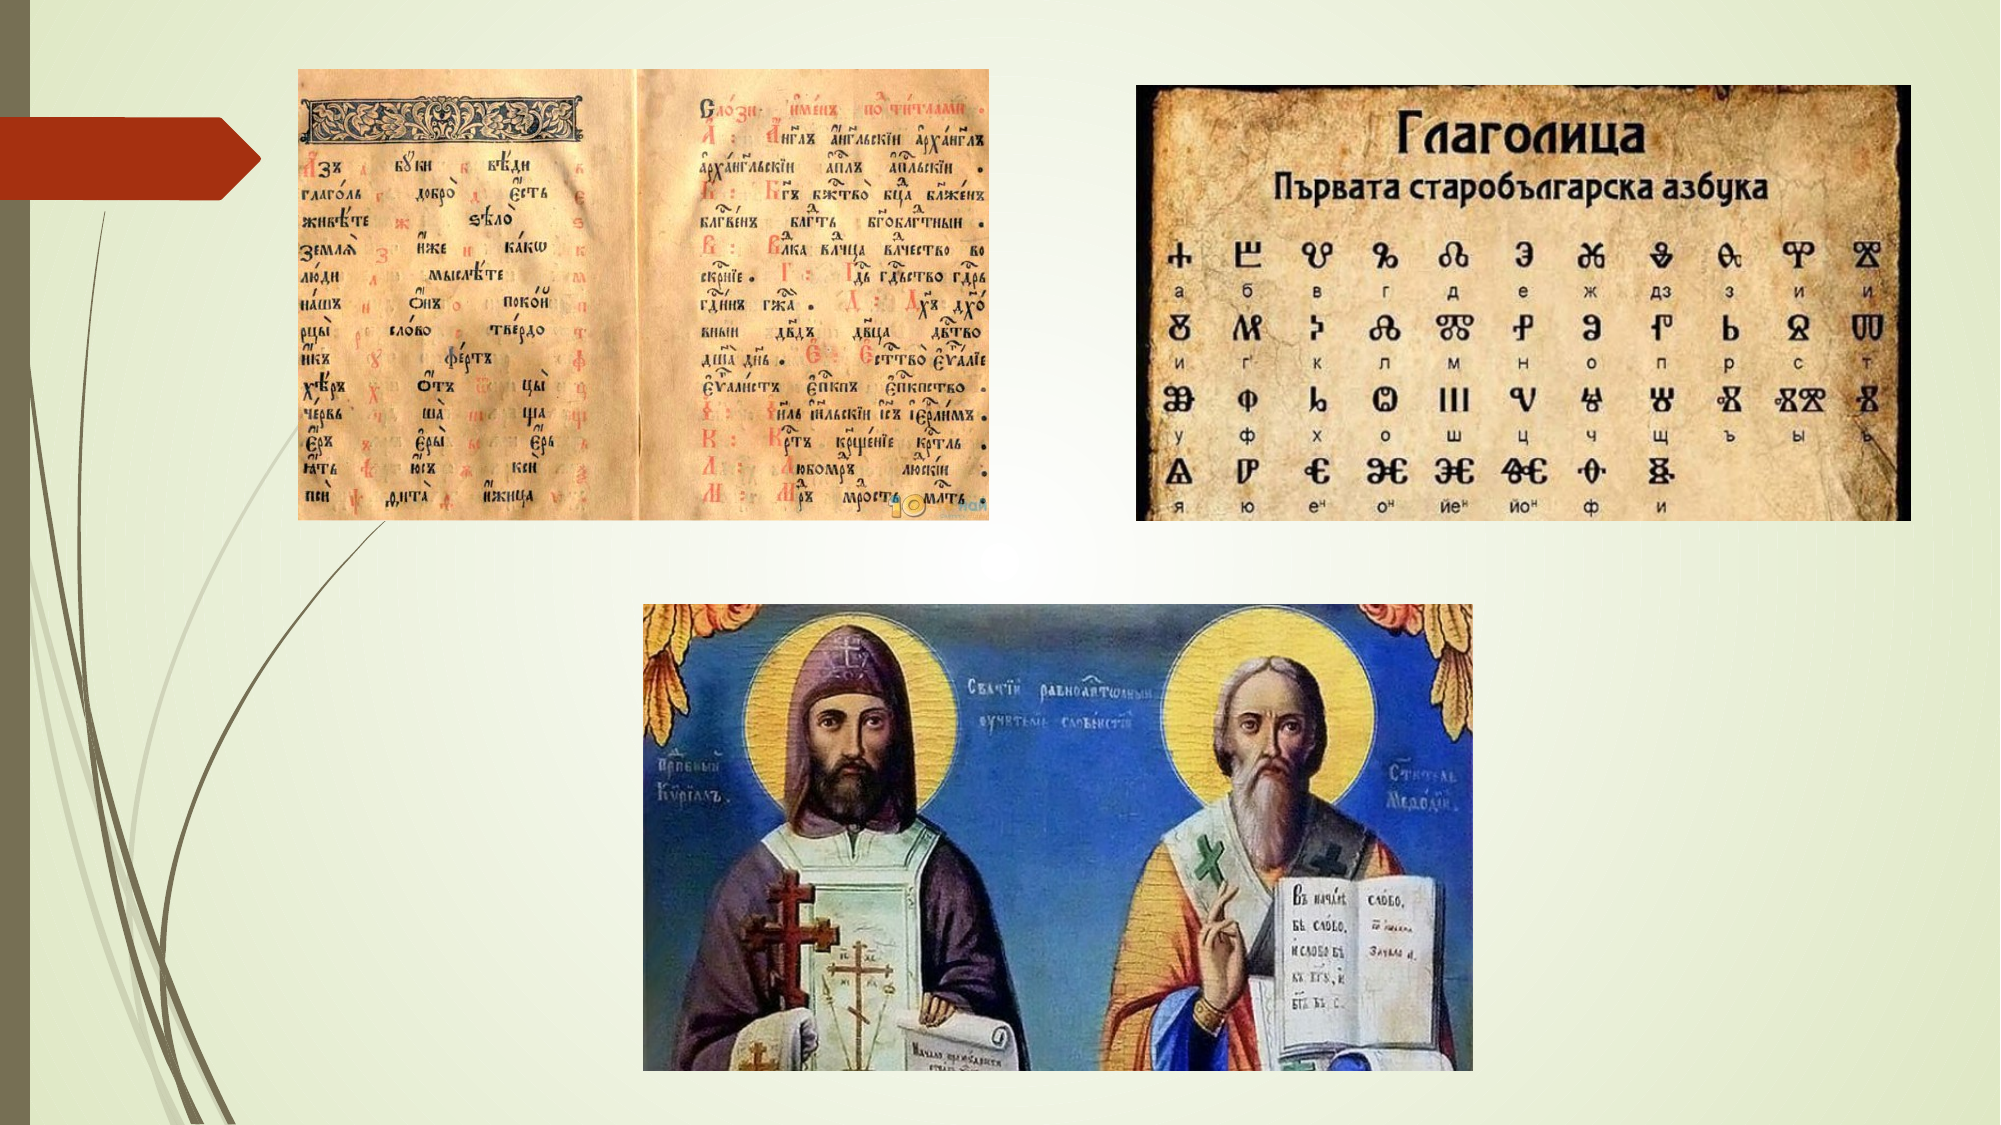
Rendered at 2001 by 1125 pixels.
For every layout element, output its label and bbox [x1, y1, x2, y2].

picture [298, 69, 989, 521]
picture [643, 604, 1473, 1071]
picture [1136, 85, 1911, 521]
